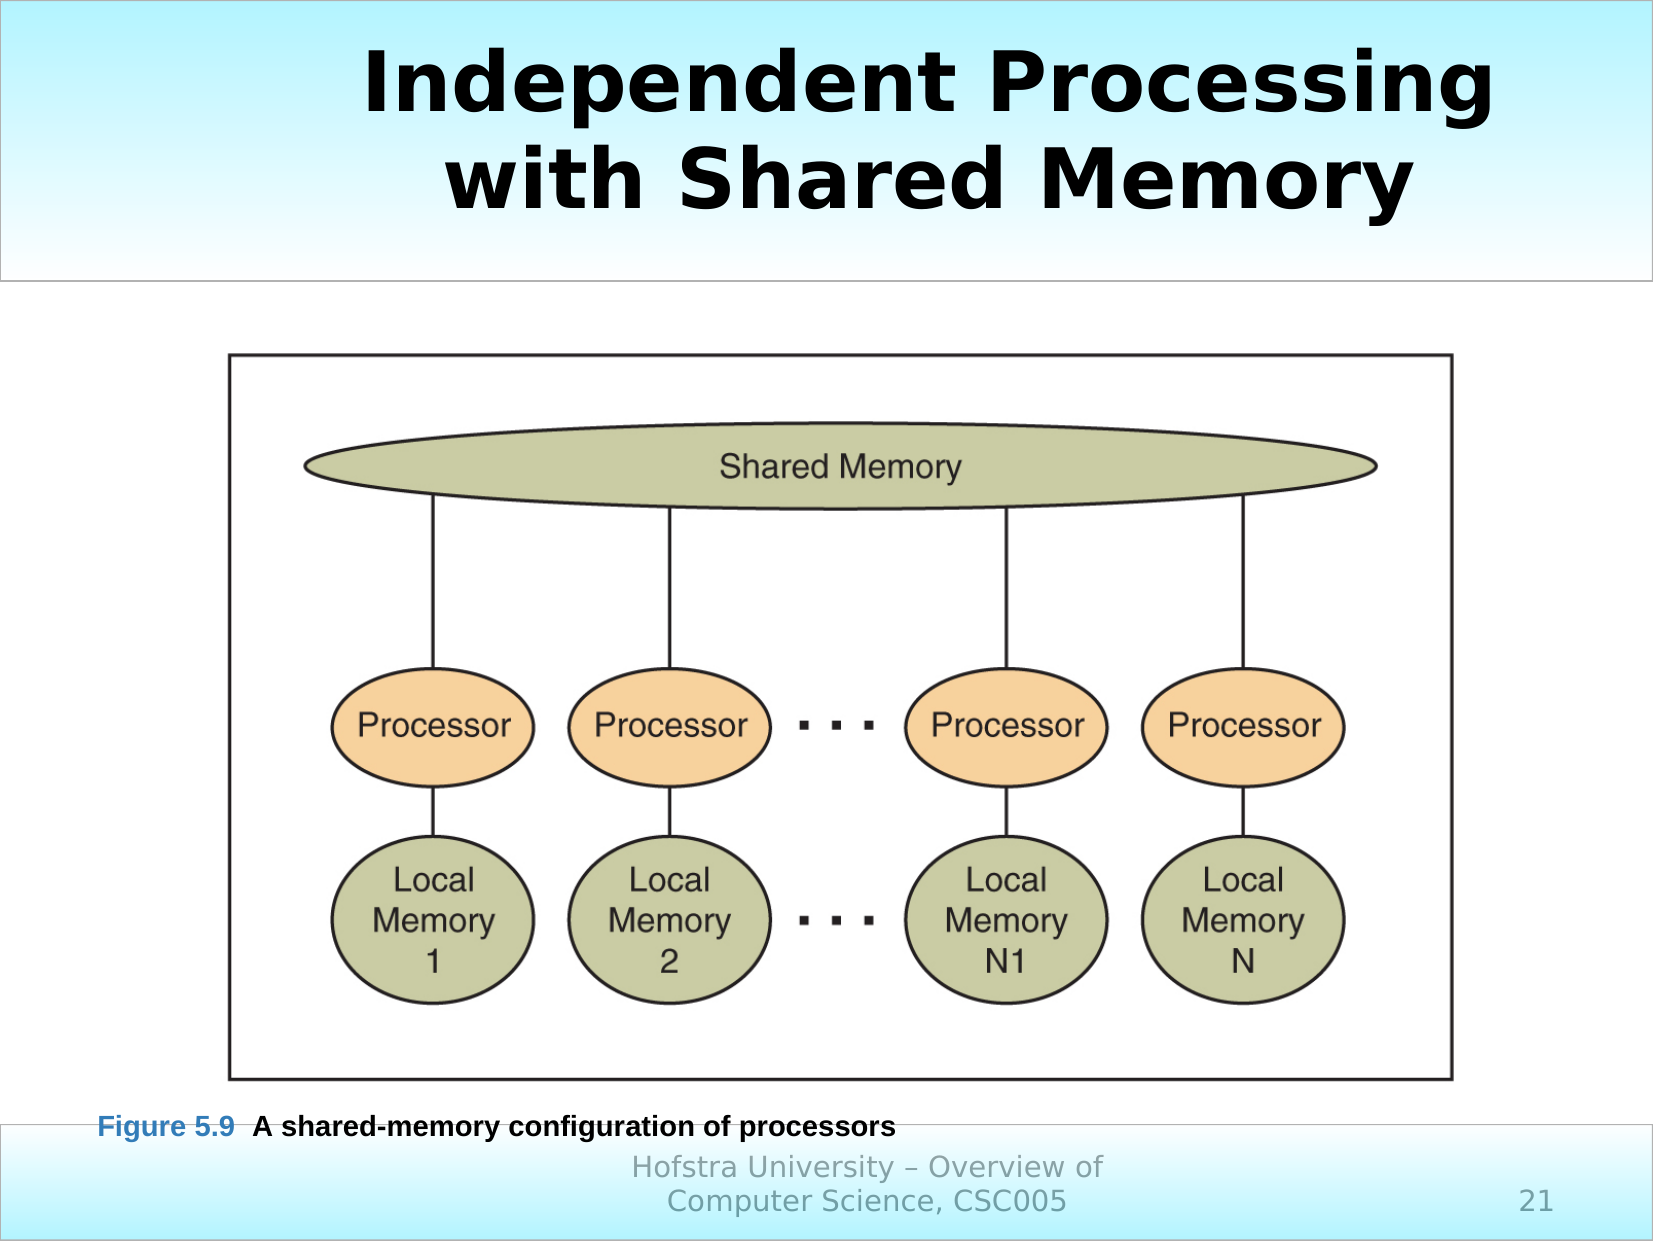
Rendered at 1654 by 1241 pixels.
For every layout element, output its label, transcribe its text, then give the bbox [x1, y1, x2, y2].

text_box Figure 5.9 A shared-memory configuration of processors [82, 1102, 912, 1151]
title Independent Processing with Shared Memory [247, 12, 1612, 250]
picture [220, 344, 1461, 1086]
